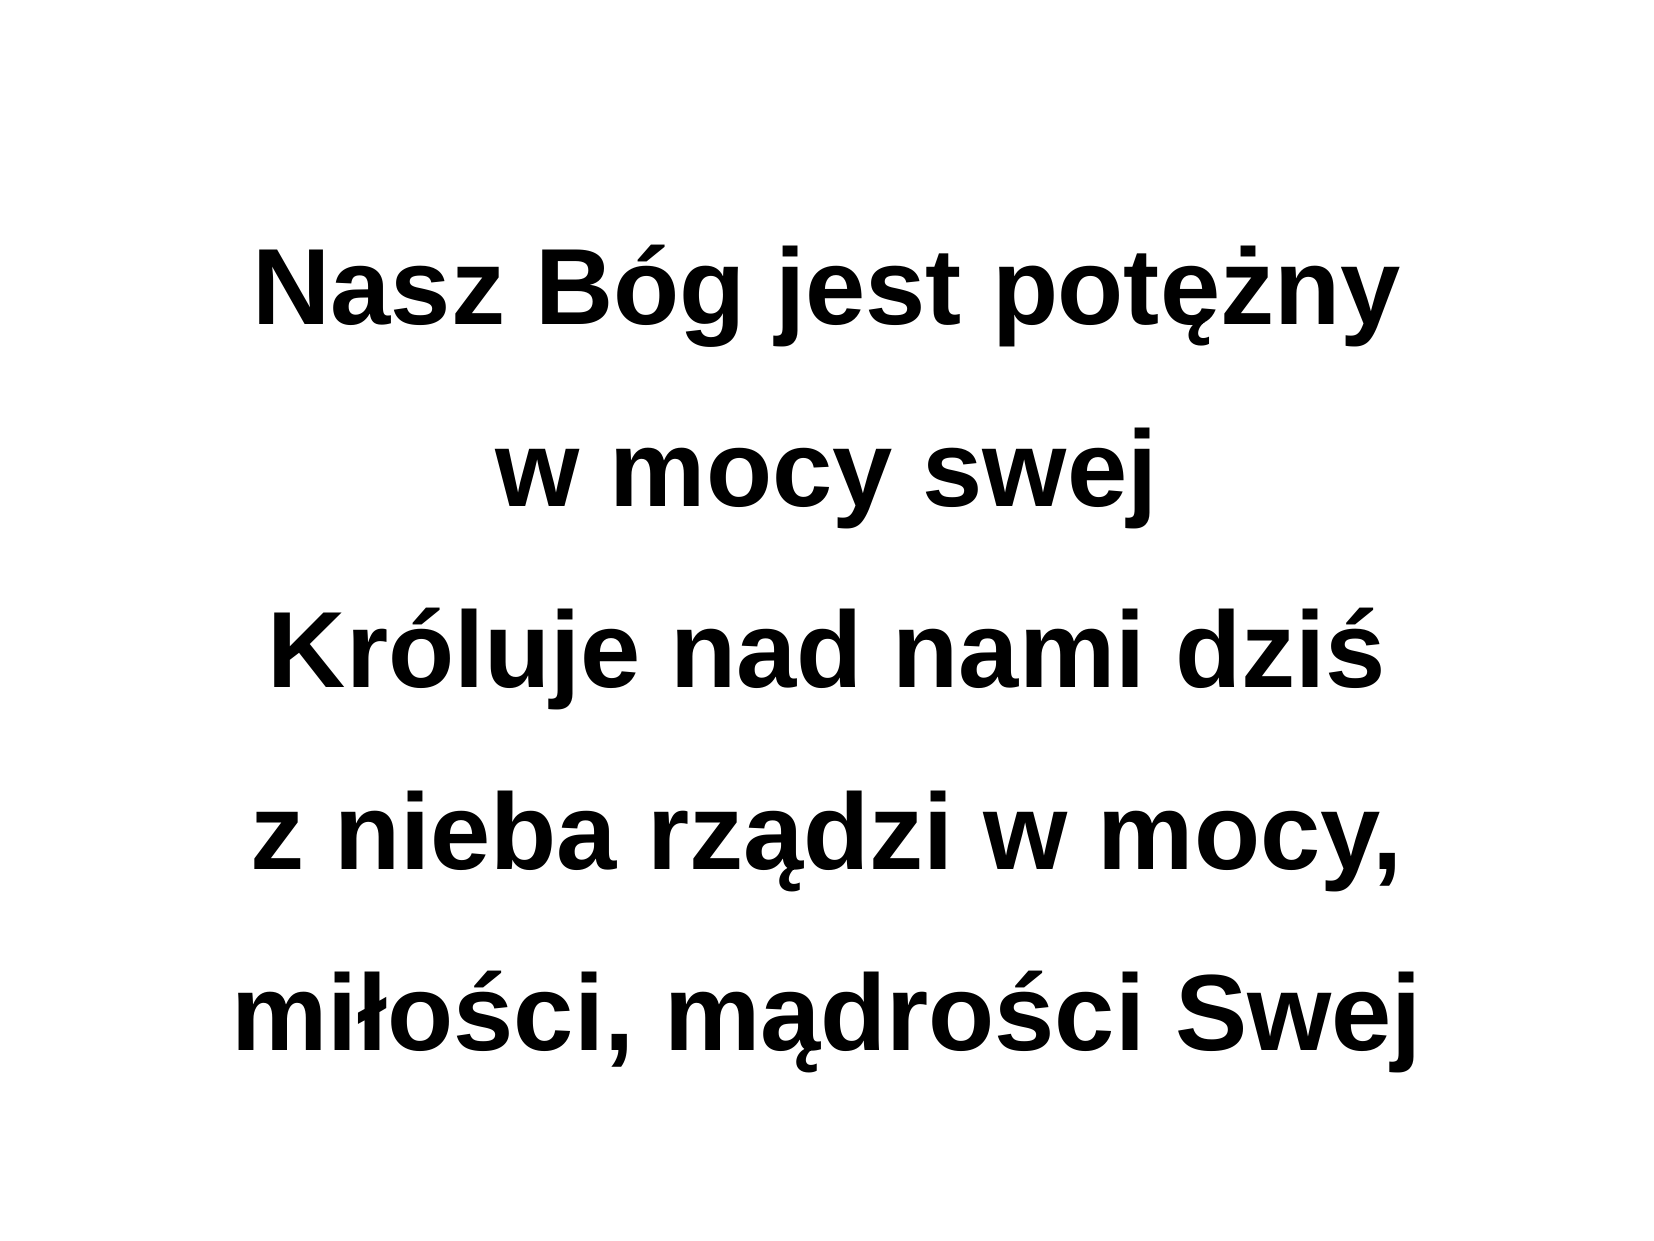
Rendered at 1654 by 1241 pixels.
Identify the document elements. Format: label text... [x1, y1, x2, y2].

subtitle Nasz Bóg jest potężny w mocy swej Króluje nad nami dziś z nieba rządzi w mocy, miłości, mądrości Swej [0, 0, 1654, 1241]
